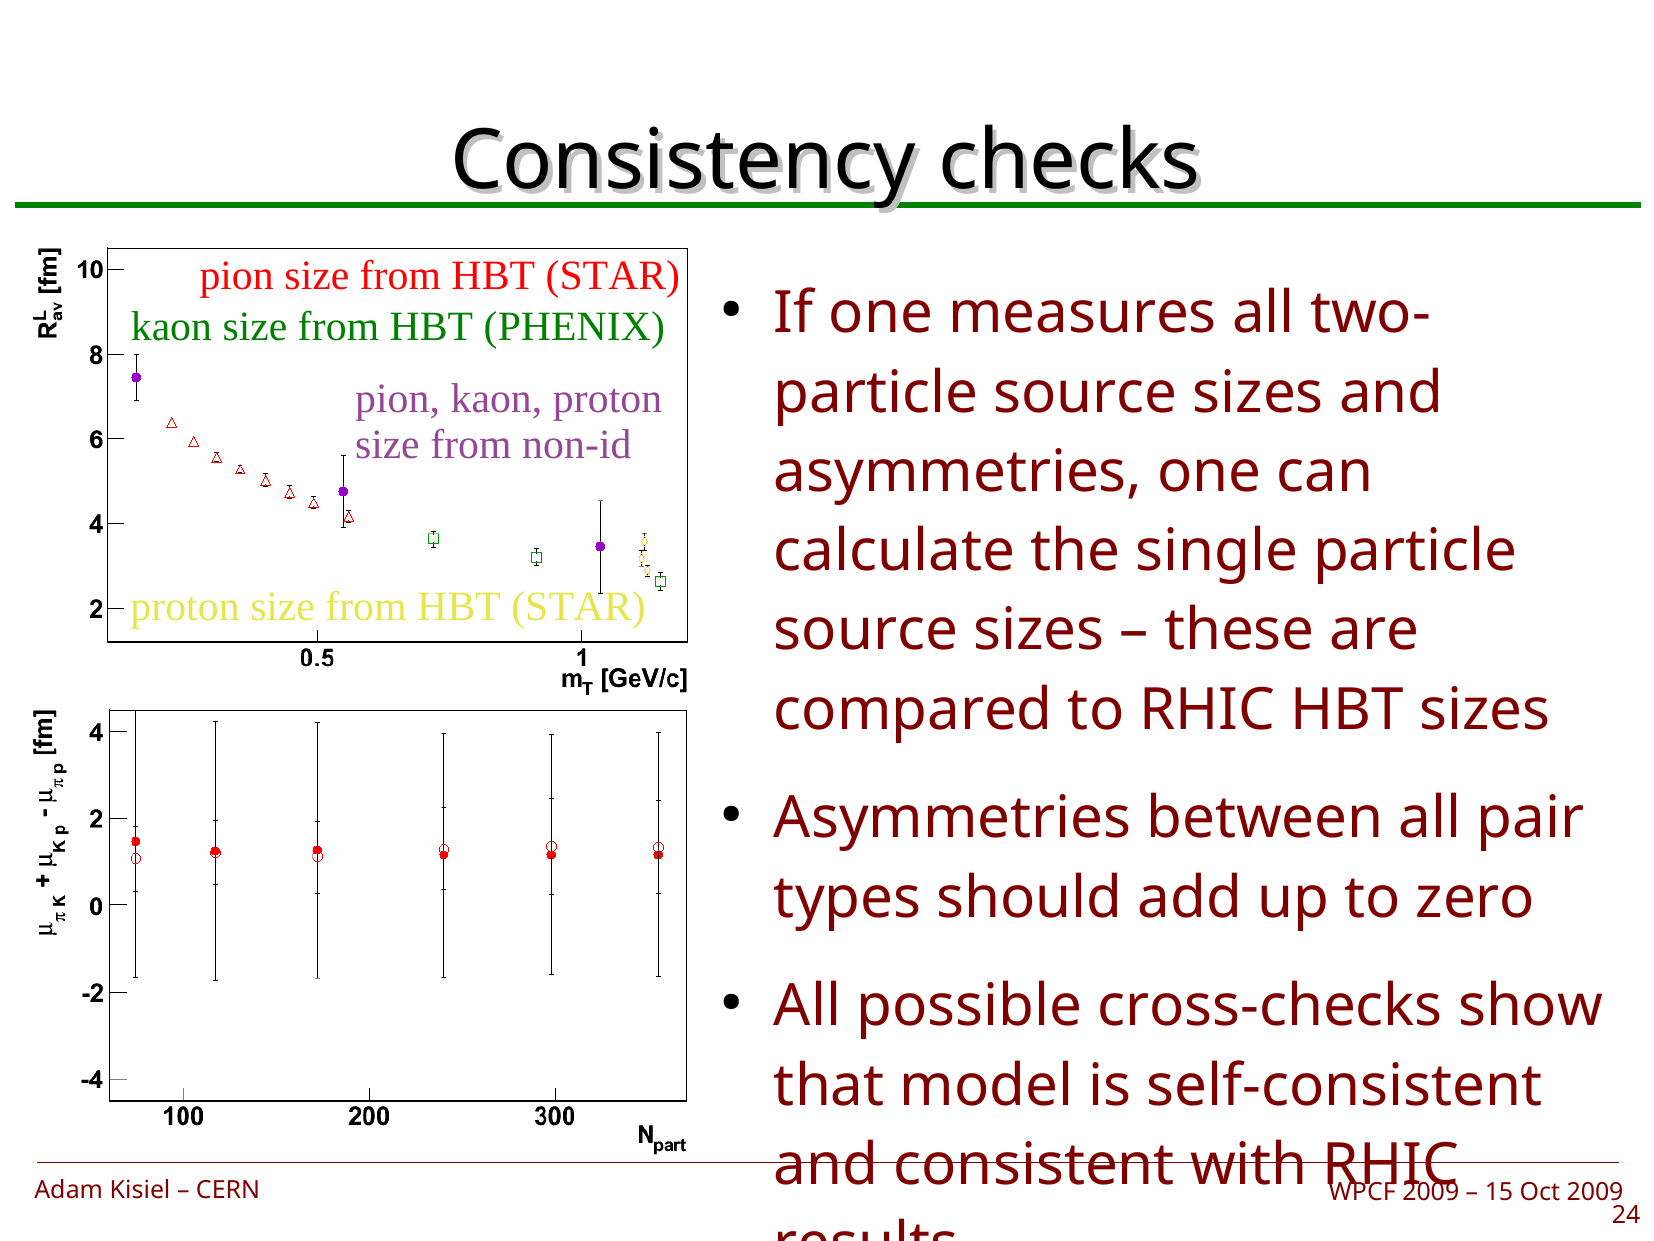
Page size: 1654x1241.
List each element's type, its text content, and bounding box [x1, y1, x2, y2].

title Consistency checks [119, 52, 1532, 261]
text_box proton size from HBT (STAR) [130, 583, 647, 630]
picture [29, 701, 699, 1155]
text_box pion, kaon, proton size from non-id [355, 375, 663, 468]
text_box pion size from HBT (STAR) [199, 251, 681, 299]
list If one measures all two-particle source sizes and asymmetries, one can calculate the single particle source sizes – these are compared to RHIC HBT sizes Asymmetries between all pair types should add up to zero All possible cross-checks show that model is self-consistent and consistent with RHIC results [703, 270, 1615, 1127]
text_box kaon size from HBT (PHENIX) [130, 303, 666, 350]
picture [26, 239, 700, 697]
